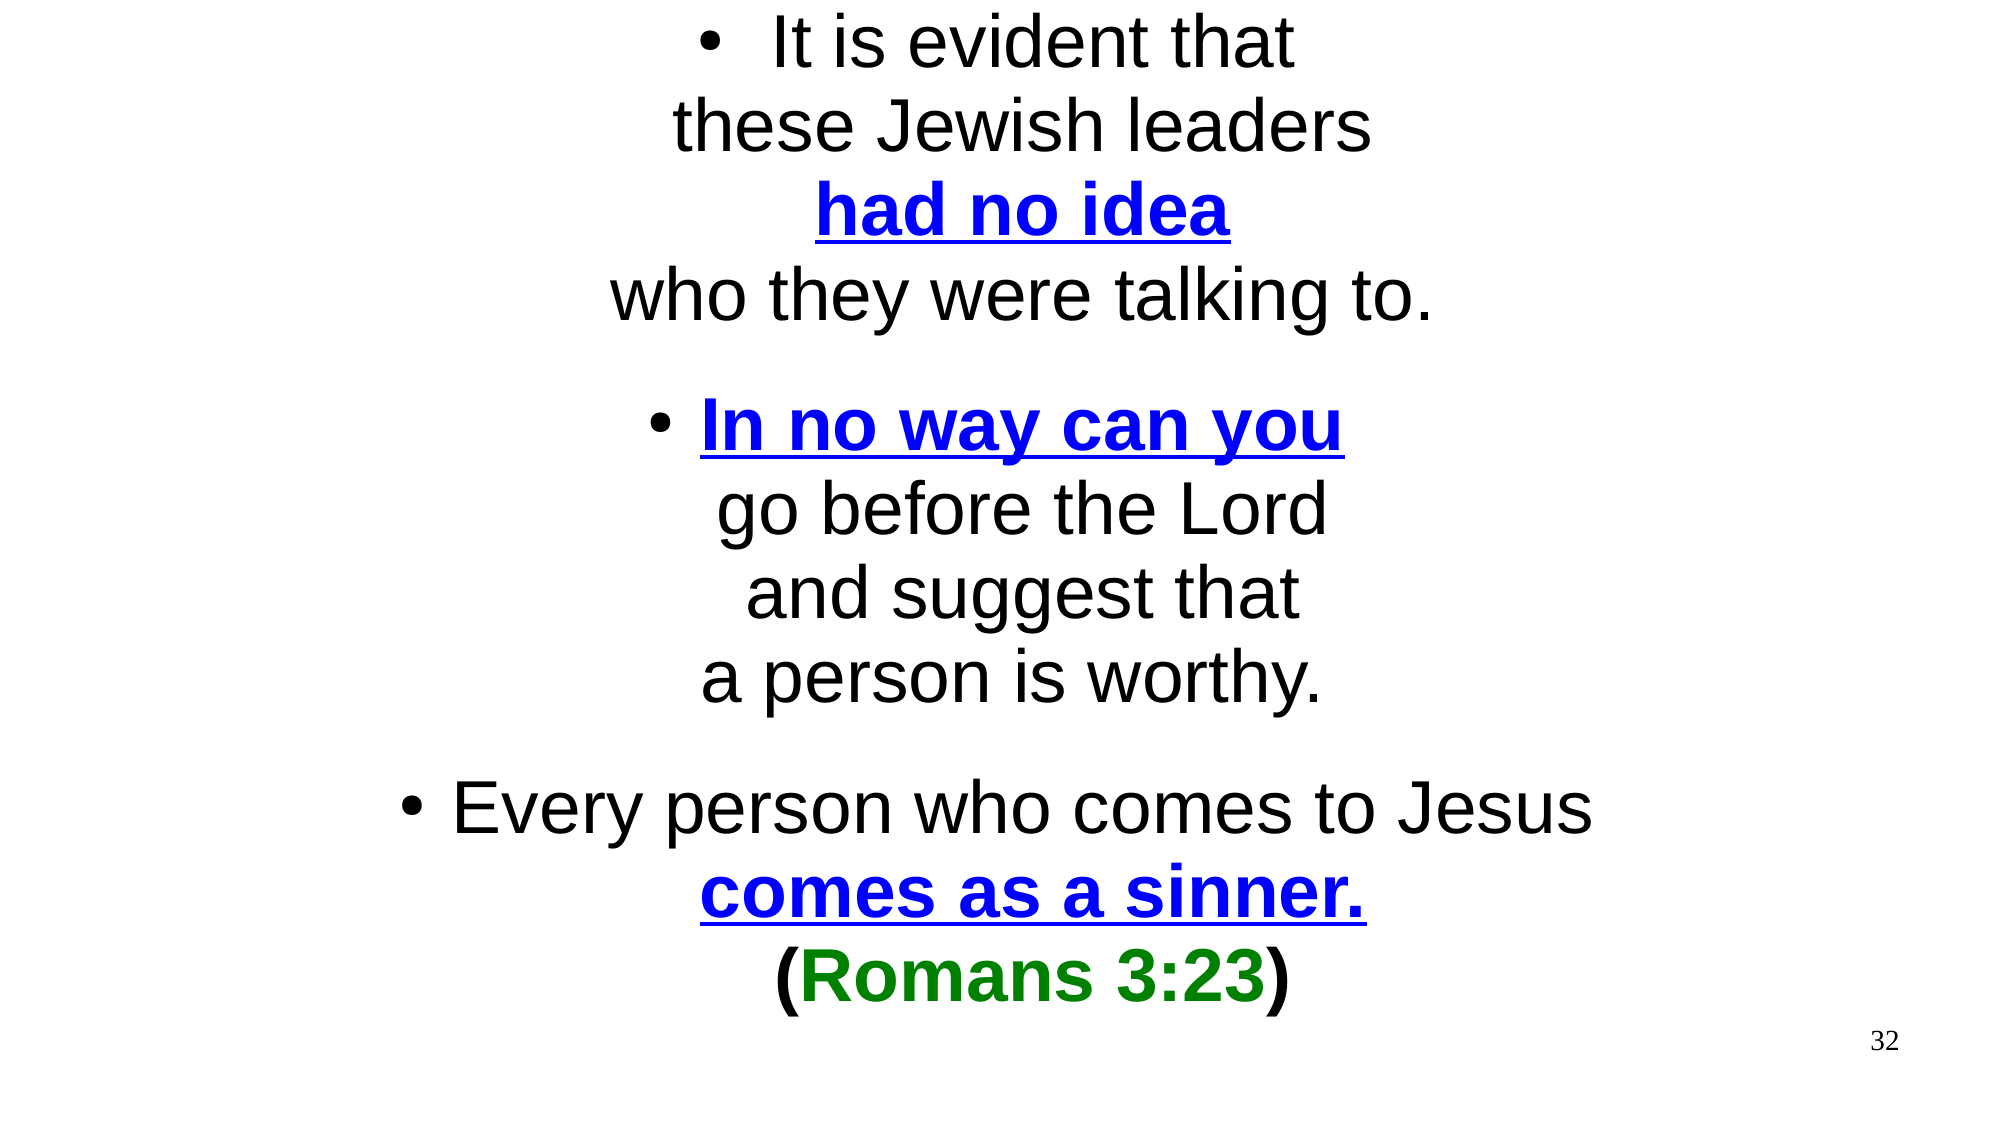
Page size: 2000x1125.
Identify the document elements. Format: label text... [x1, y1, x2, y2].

list It is evident that these Jewish leaders had no idea who they were talking to. In no way can you go before the Lord and suggest that a person is worthy. Every person who comes to Jesus comes as a sinner. (Romans 3:23) [0, 0, 1996, 1123]
